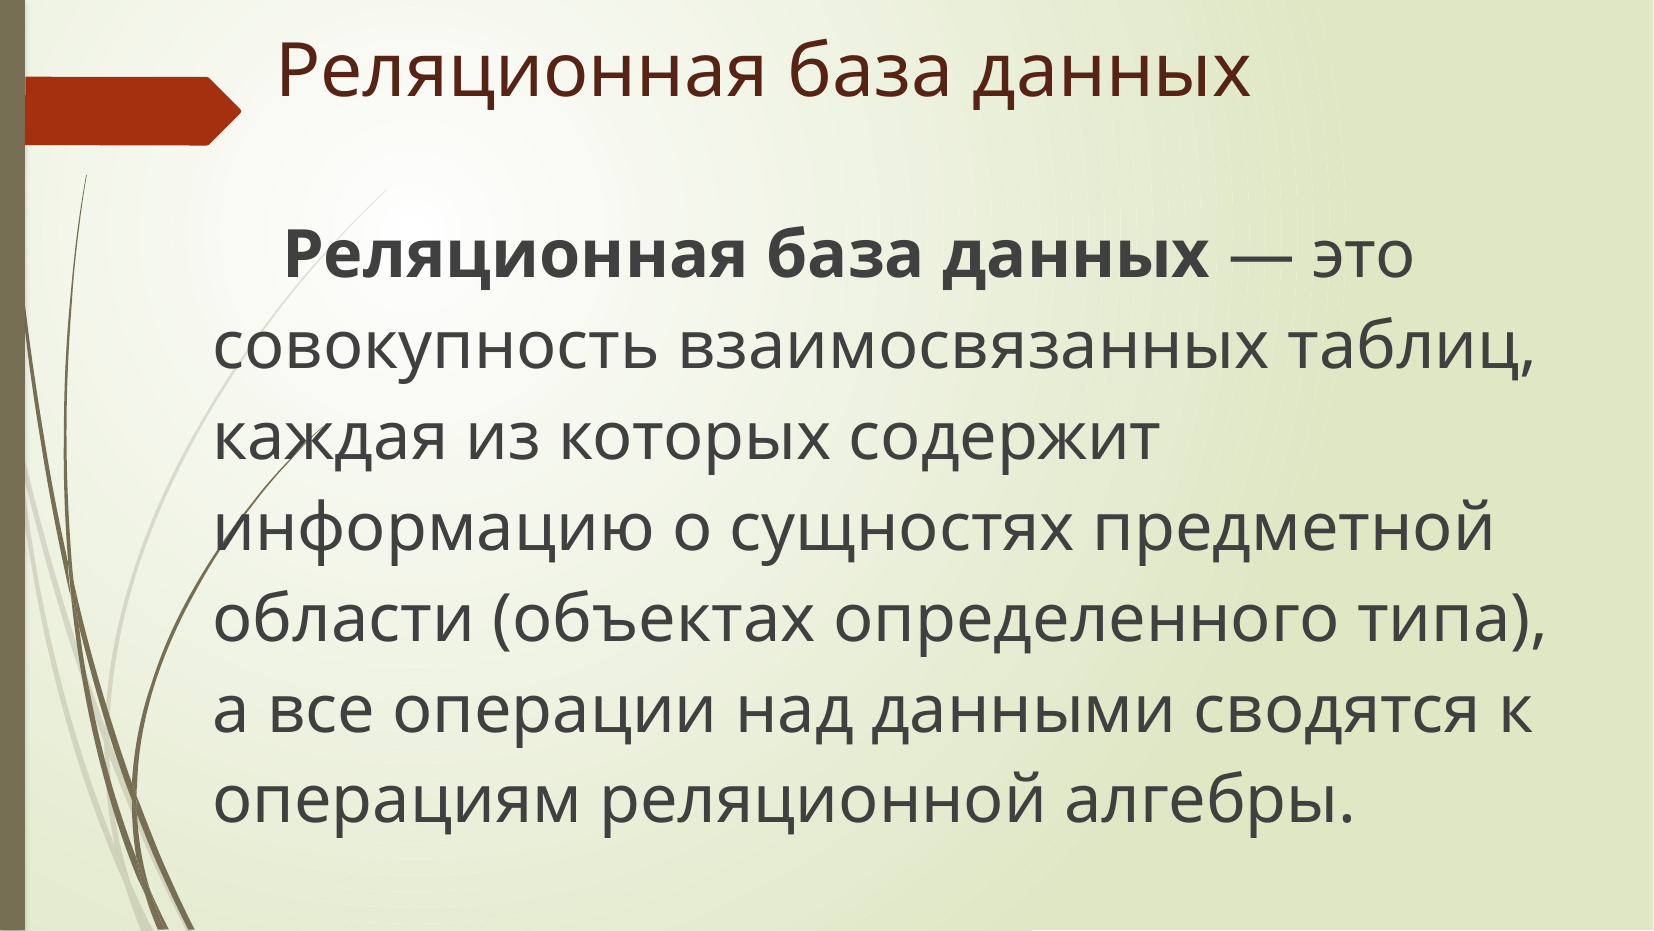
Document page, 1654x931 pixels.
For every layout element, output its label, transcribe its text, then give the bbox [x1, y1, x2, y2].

title Реляционная база данных [260, 24, 1563, 110]
list Реляционная база данных — это совокупность взаимосвязанных таблиц, каждая из которых содержит информацию о сущностях предметной области (объектах определенного типа), а все операции над данными сводятся к операциям реляционной алгебры. [212, 206, 1565, 863]
